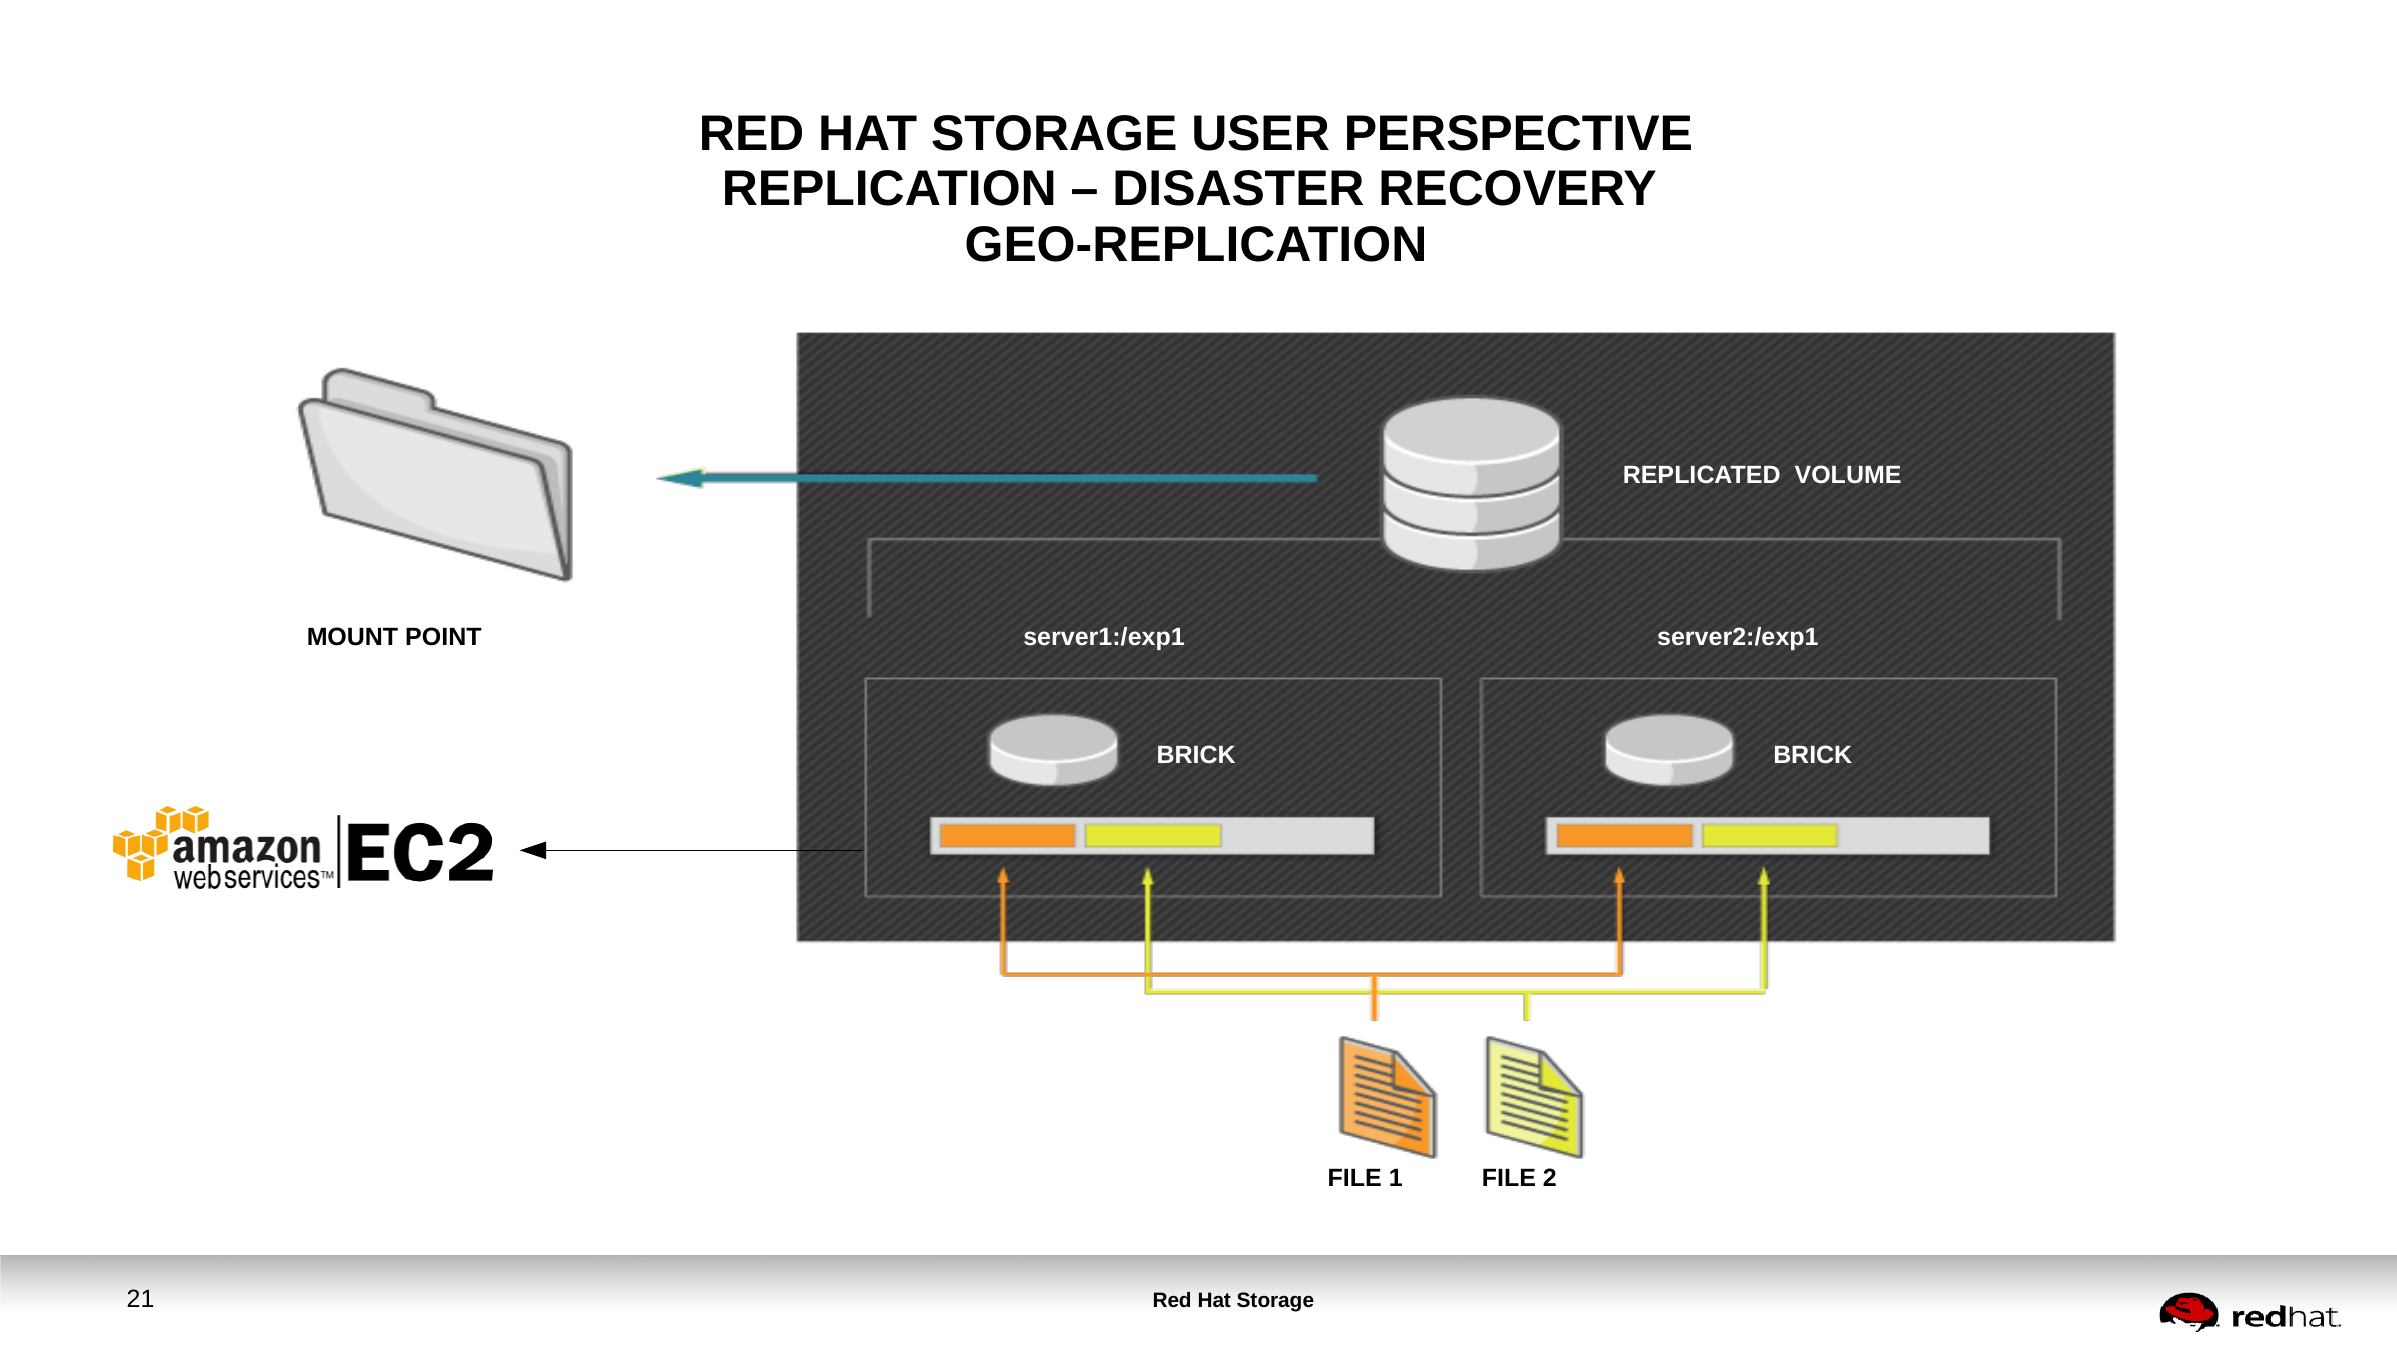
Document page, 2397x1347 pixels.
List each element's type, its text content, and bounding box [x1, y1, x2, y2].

text_box REPLICATED VOLUME [1608, 453, 2100, 506]
text_box server1:/exp1 [1008, 615, 1316, 667]
text_box BRICK [1141, 733, 1316, 785]
text_box BRICK [1758, 733, 1933, 785]
picture [0, 0, 2397, 1347]
text_box RED HAT STORAGE USER PERSPECTIVE REPLICATION – DISASTER RECOVERY GEO-REPLICATION [217, 97, 2175, 280]
text_box FILE 2 [1467, 1156, 1635, 1208]
text_box MOUNT POINT [292, 615, 620, 667]
text_box FILE 1 [1312, 1156, 1467, 1208]
text_box server2:/exp1 [1642, 615, 1949, 667]
